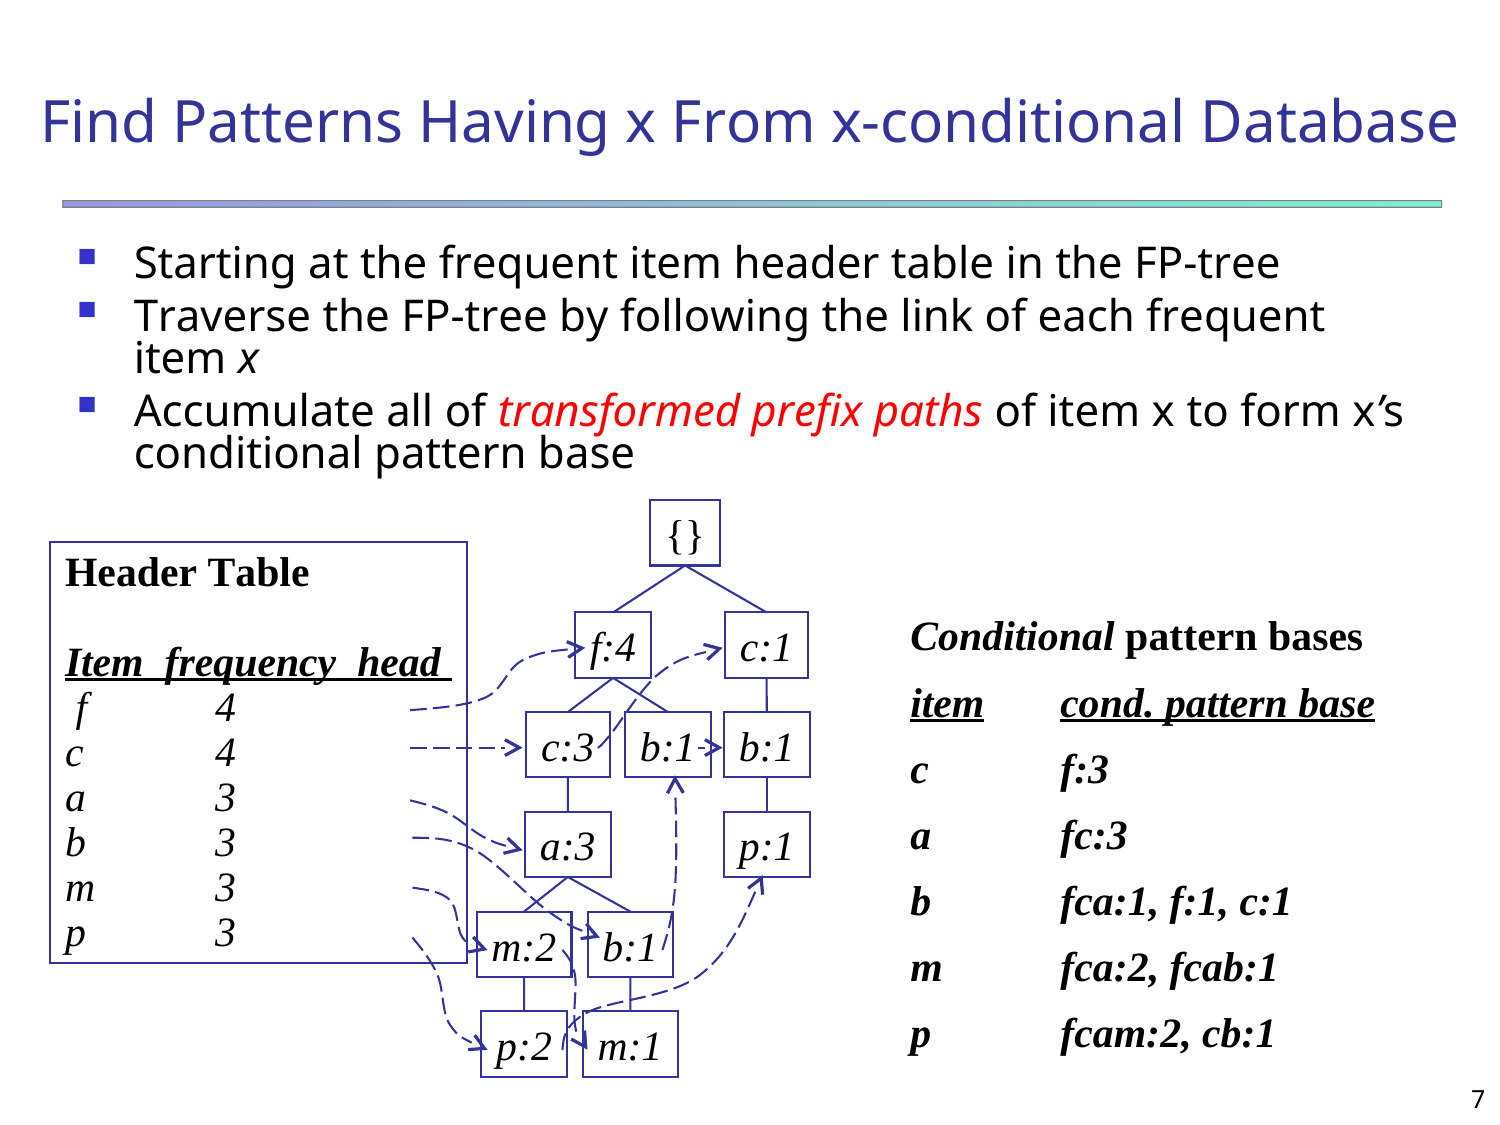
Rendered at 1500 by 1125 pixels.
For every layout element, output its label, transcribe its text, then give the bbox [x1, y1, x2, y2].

text_box b:1 [723, 711, 810, 778]
list Starting at the frequent item header table in the FP-tree Traverse the FP-tree by following the link of each frequent item x Accumulate all of transformed prefix paths of item x to form x’s conditional pattern base [62, 237, 1438, 495]
text_box c:1 [725, 612, 809, 678]
text_box Header Table Item frequency head f 4 c 4 a 3 b 3 m 3 p 3 [50, 542, 467, 963]
text_box b:1 [625, 711, 711, 778]
title Find Patterns Having x From x-conditional Database [0, 14, 1500, 163]
text_box a:3 [525, 811, 611, 878]
text_box c:3 [526, 711, 610, 778]
text_box f:4 [575, 612, 652, 678]
text_box {} [650, 500, 720, 566]
text_box <number> [1187, 1062, 1500, 1125]
text_box m:2 [476, 911, 572, 978]
text_box Conditional pattern bases item cond. pattern base c f:3 a fc:3 b fca:1, f:1, c:1 m fca:2, fcab:1 p fcam:2, cb:1 [895, 601, 1442, 1063]
text_box m:1 [582, 1011, 678, 1077]
text_box p:1 [723, 811, 810, 878]
text_box p:2 [481, 1011, 567, 1077]
text_box b:1 [587, 911, 674, 978]
